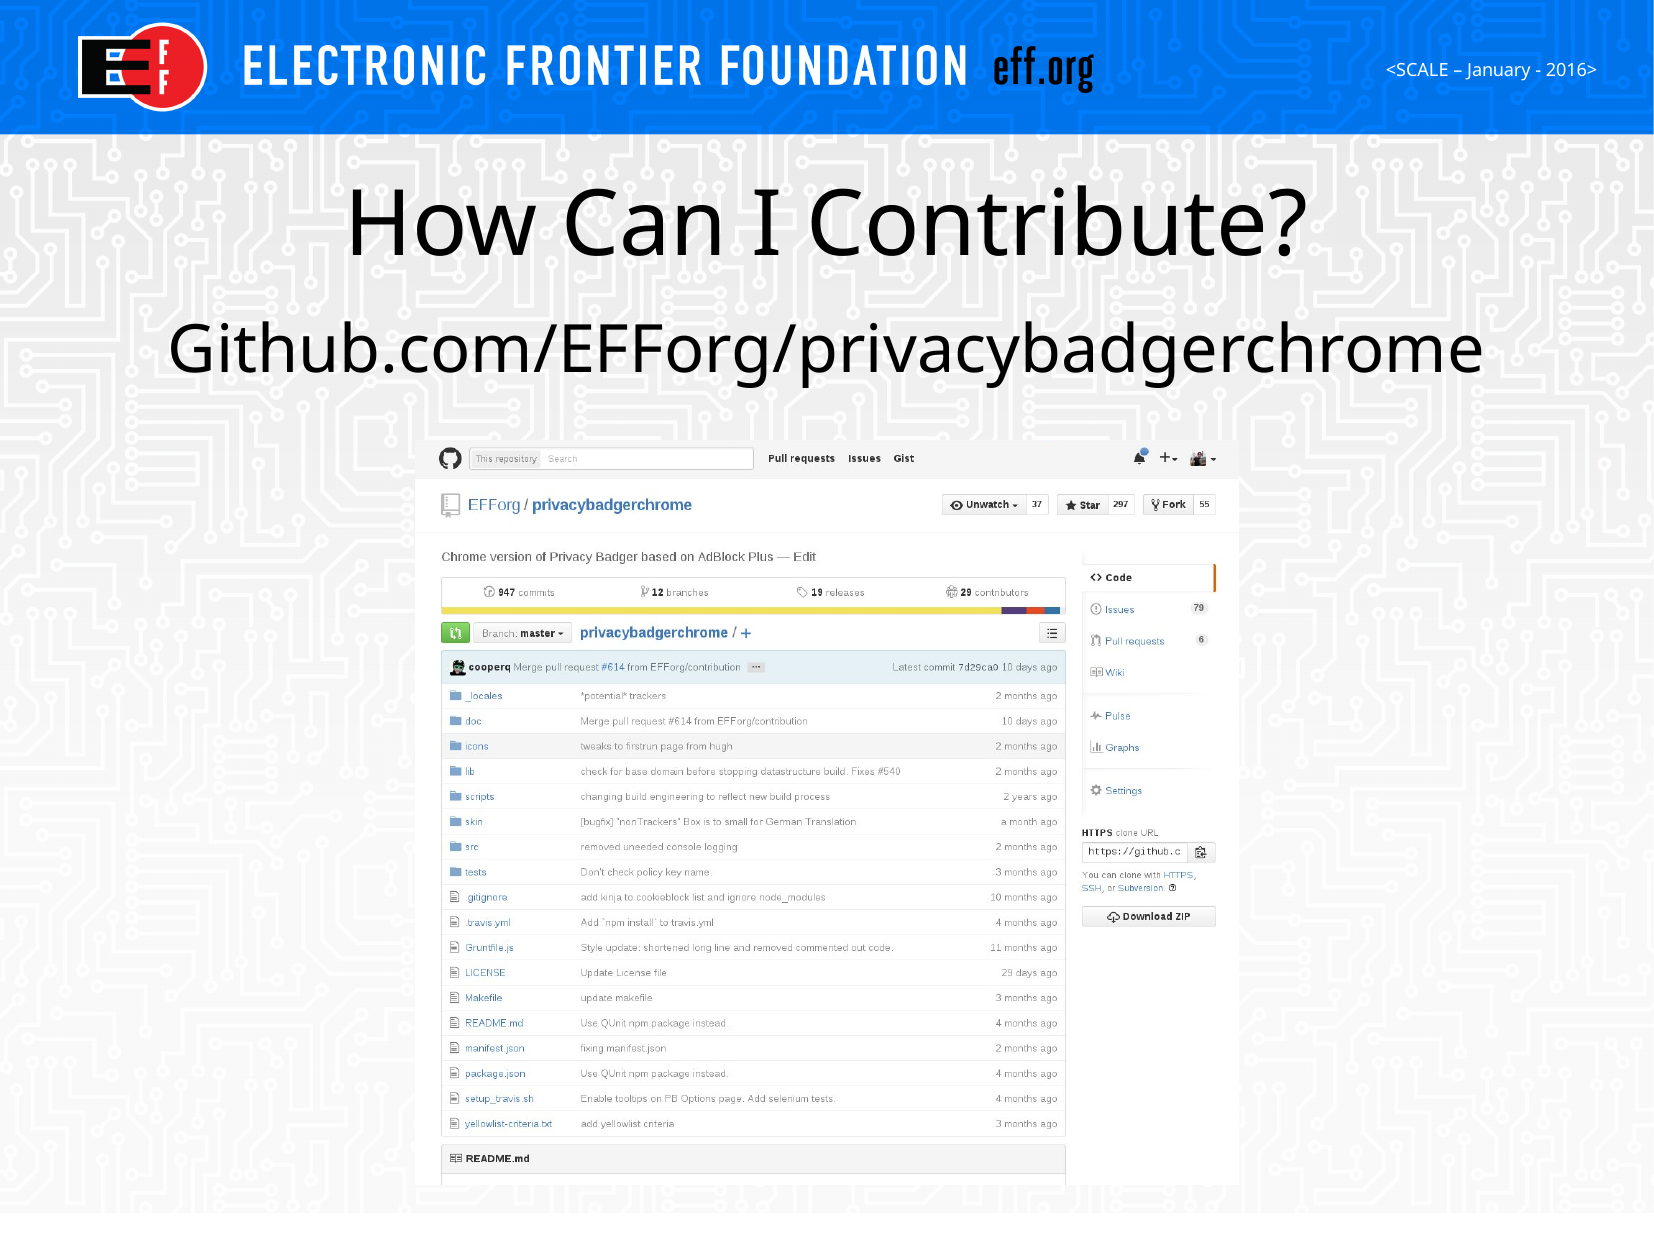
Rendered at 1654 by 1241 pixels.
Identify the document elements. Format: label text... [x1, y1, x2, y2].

text_box Github.com/EFForg/privacybadgerchrome [14, 240, 1639, 455]
title How Can I Contribute? [124, 175, 1530, 240]
picture [0, 0, 1654, 1213]
